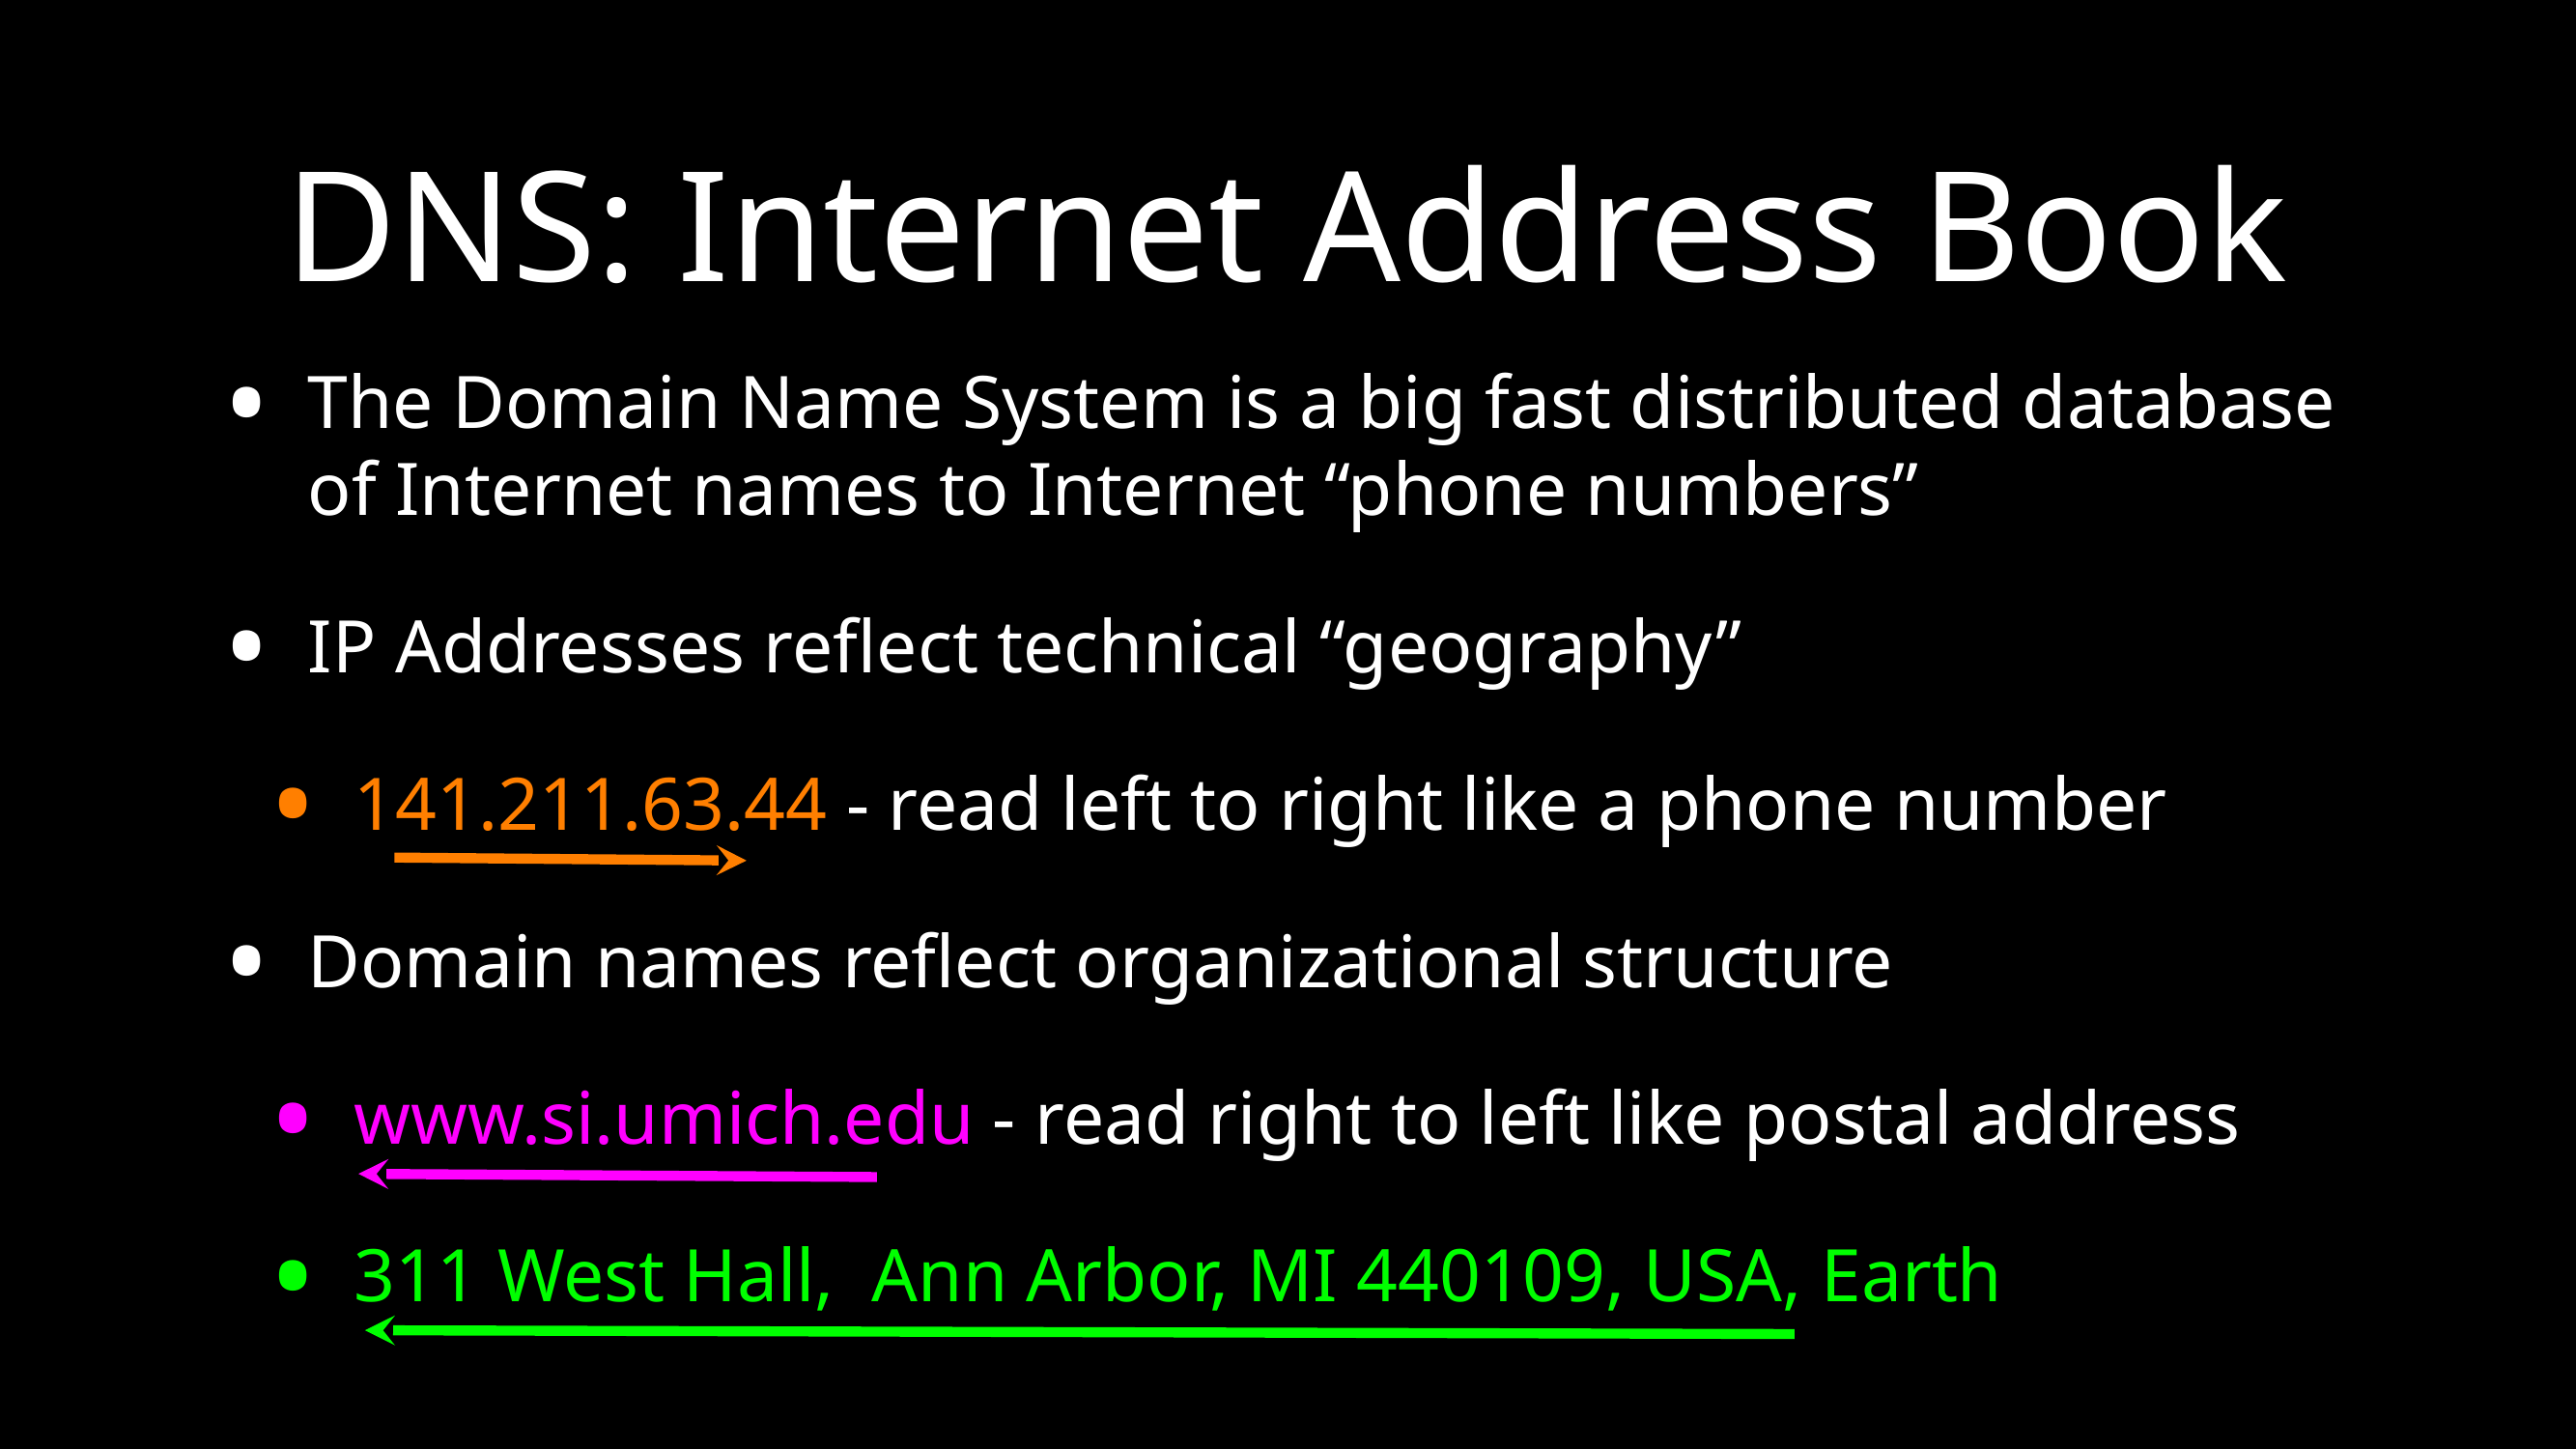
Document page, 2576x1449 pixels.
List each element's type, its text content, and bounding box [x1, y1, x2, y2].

title DNS: Internet Address Book [183, 38, 2392, 285]
list The Domain Name System is a big fast distributed database of Internet names to Internet “phone numbers” IP Addresses reflect technical “geography” 141.211.63.44 - read left to right like a phone number Domain names reflect organizational structure www.si.umich.edu - read right to left like postal address 311 West Hall, Ann Arbor, MI 440109, USA, Earth [183, 285, 2392, 1387]
